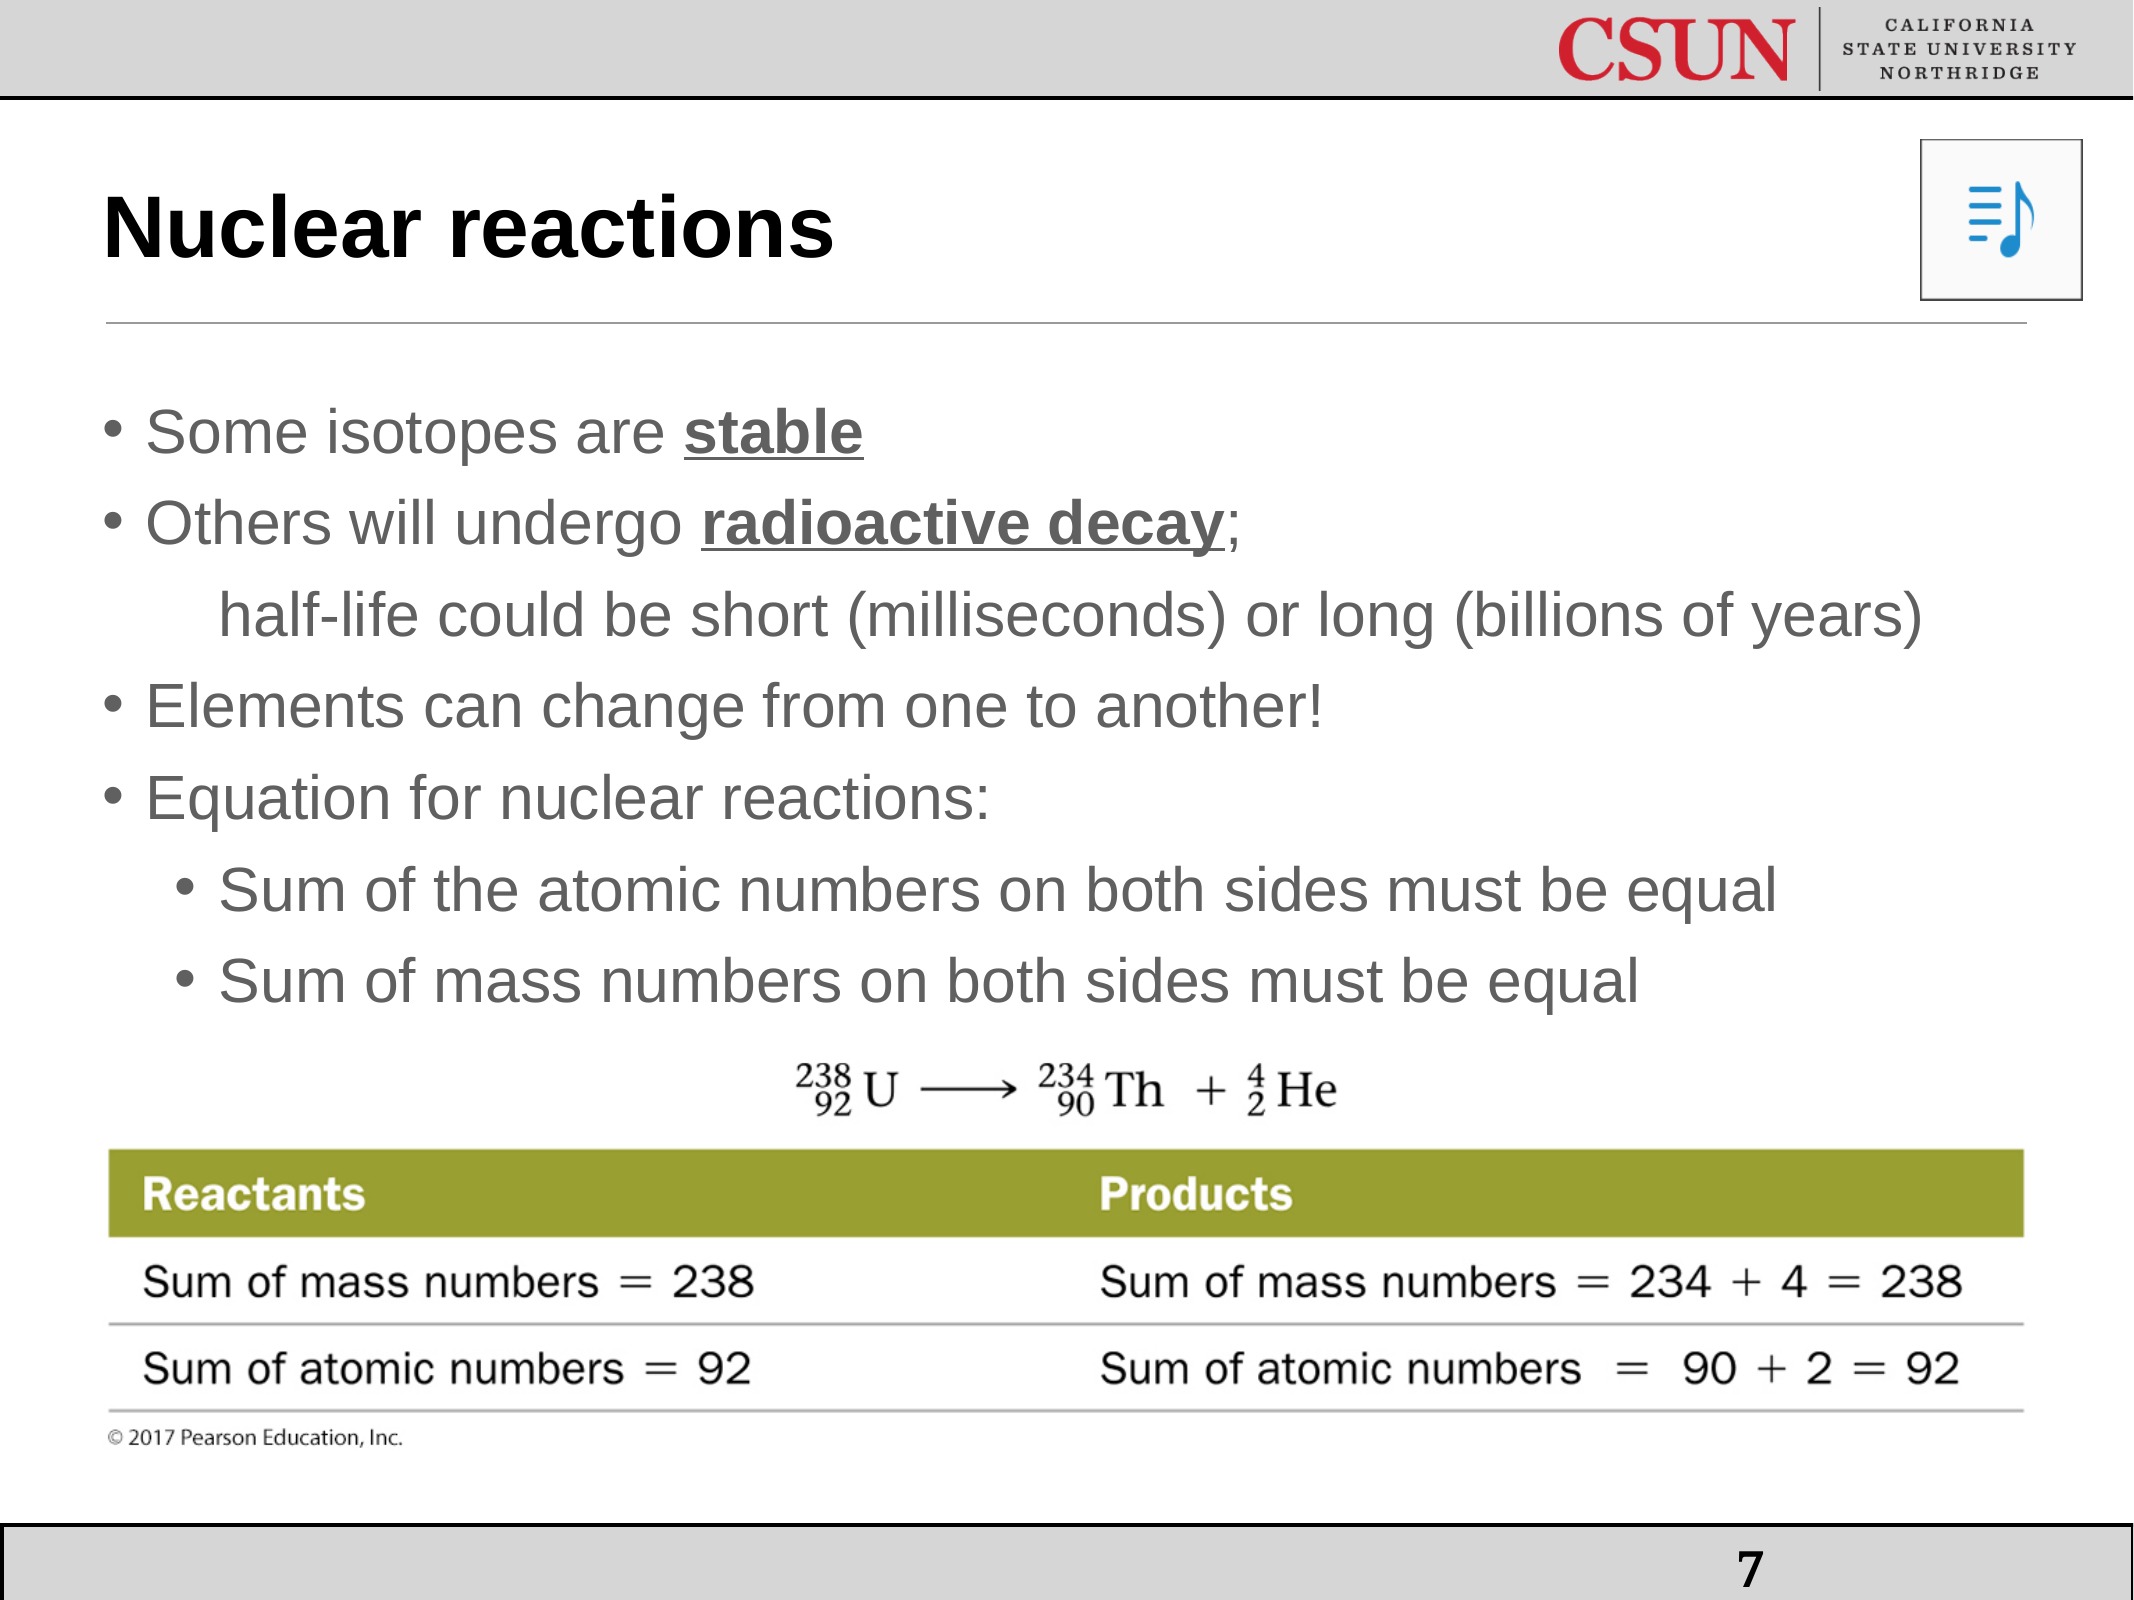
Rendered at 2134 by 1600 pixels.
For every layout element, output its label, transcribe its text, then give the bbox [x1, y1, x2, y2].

picture [1559, 7, 2076, 91]
title Nuclear reactions [93, 104, 2040, 284]
picture [93, 1048, 2040, 1459]
list Some isotopes are stable Others will undergo radioactive decay; half-life could be short (milliseconds) or long (billions of years) Elements can change from one to another! Equation for nuclear reactions: Sum of the atomic numbers on both sides must be equal Sum of mass numbers on both sides must be equal [93, 382, 2040, 1048]
text_box [1919, 137, 2084, 302]
